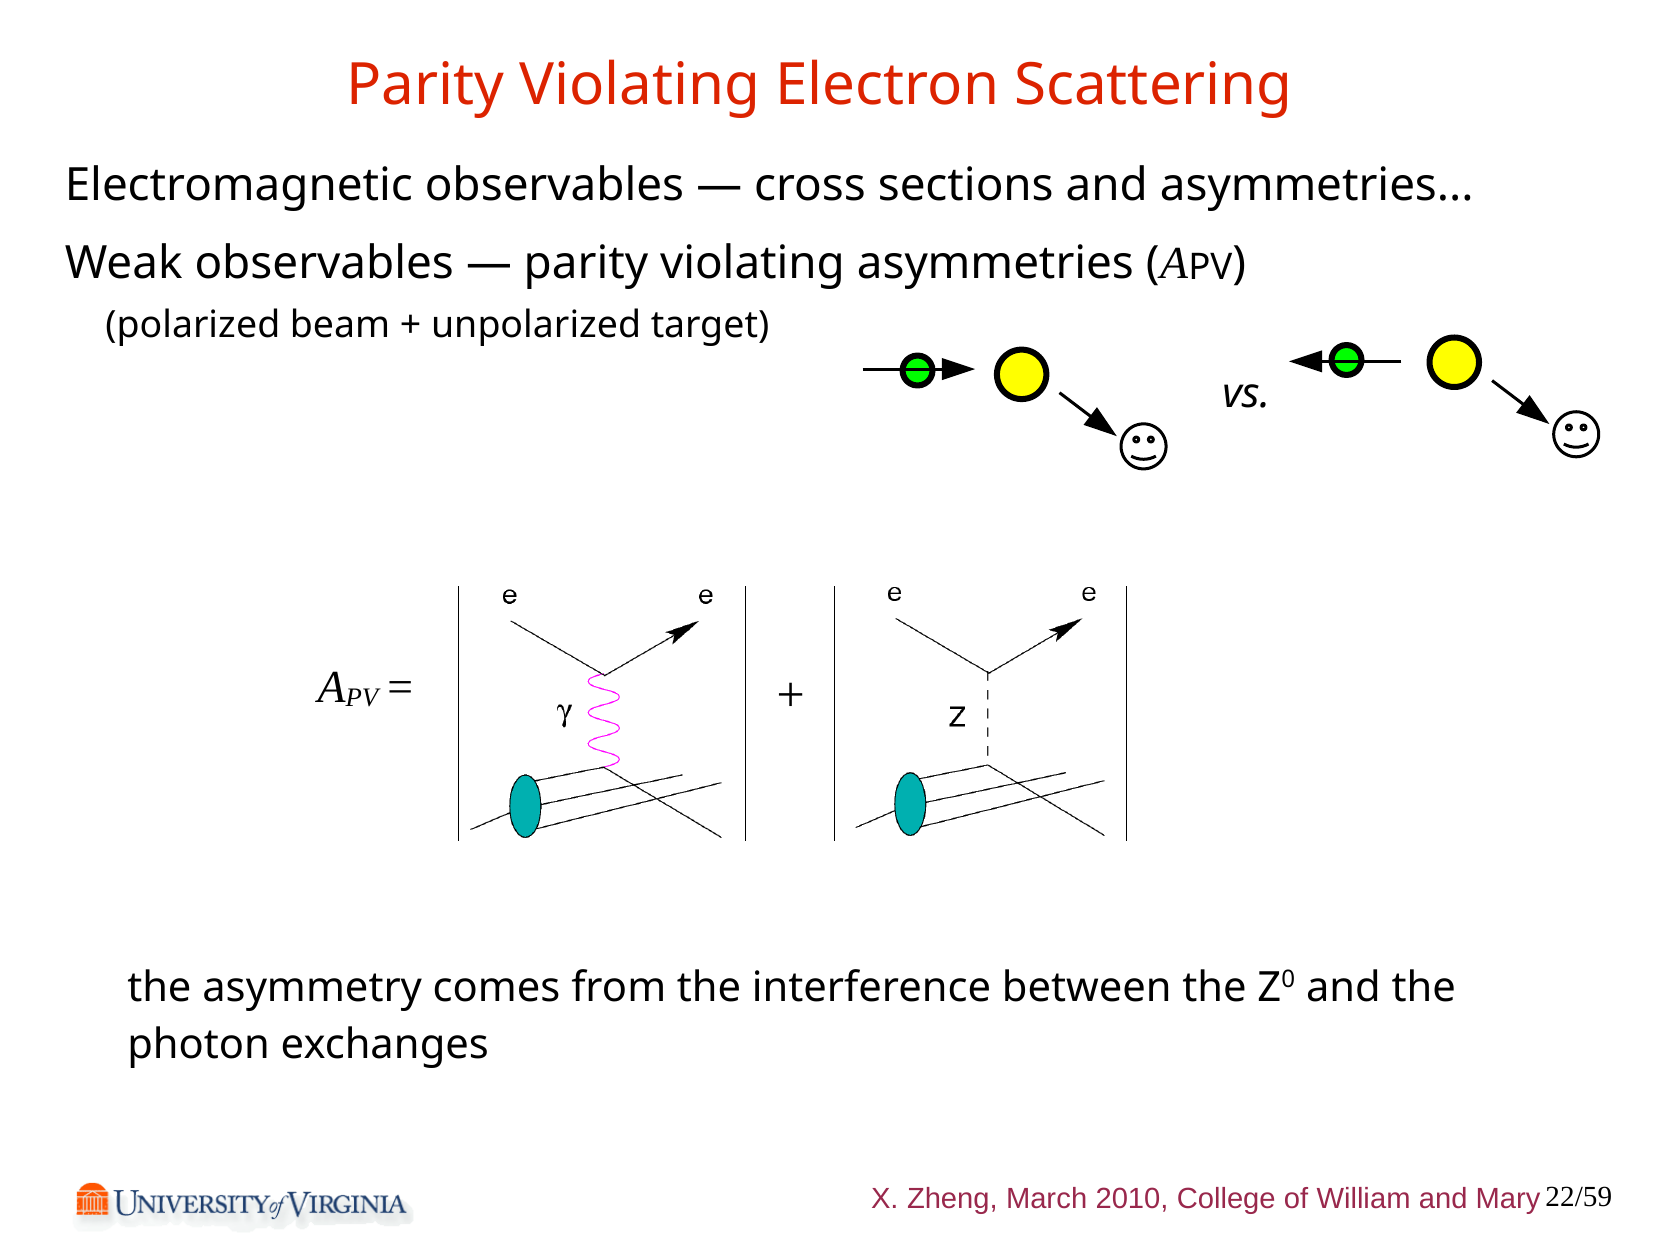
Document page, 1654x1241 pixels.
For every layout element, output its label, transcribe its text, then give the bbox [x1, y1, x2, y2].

picture [53, 1165, 427, 1241]
text_box the asymmetry comes from the interference between the Z0 and the photon exchanges [112, 949, 1559, 1088]
text_box APV = [300, 661, 421, 742]
picture [855, 585, 1108, 838]
title Parity Violating Electron Scattering [113, 38, 1525, 126]
text_box Electromagnetic observables — cross sections and asymmetries... Weak observables — parity violating asymmetries (APV) (polarized beam + unpolarized target) [48, 144, 1653, 459]
text_box + [755, 667, 801, 738]
picture [469, 587, 725, 840]
